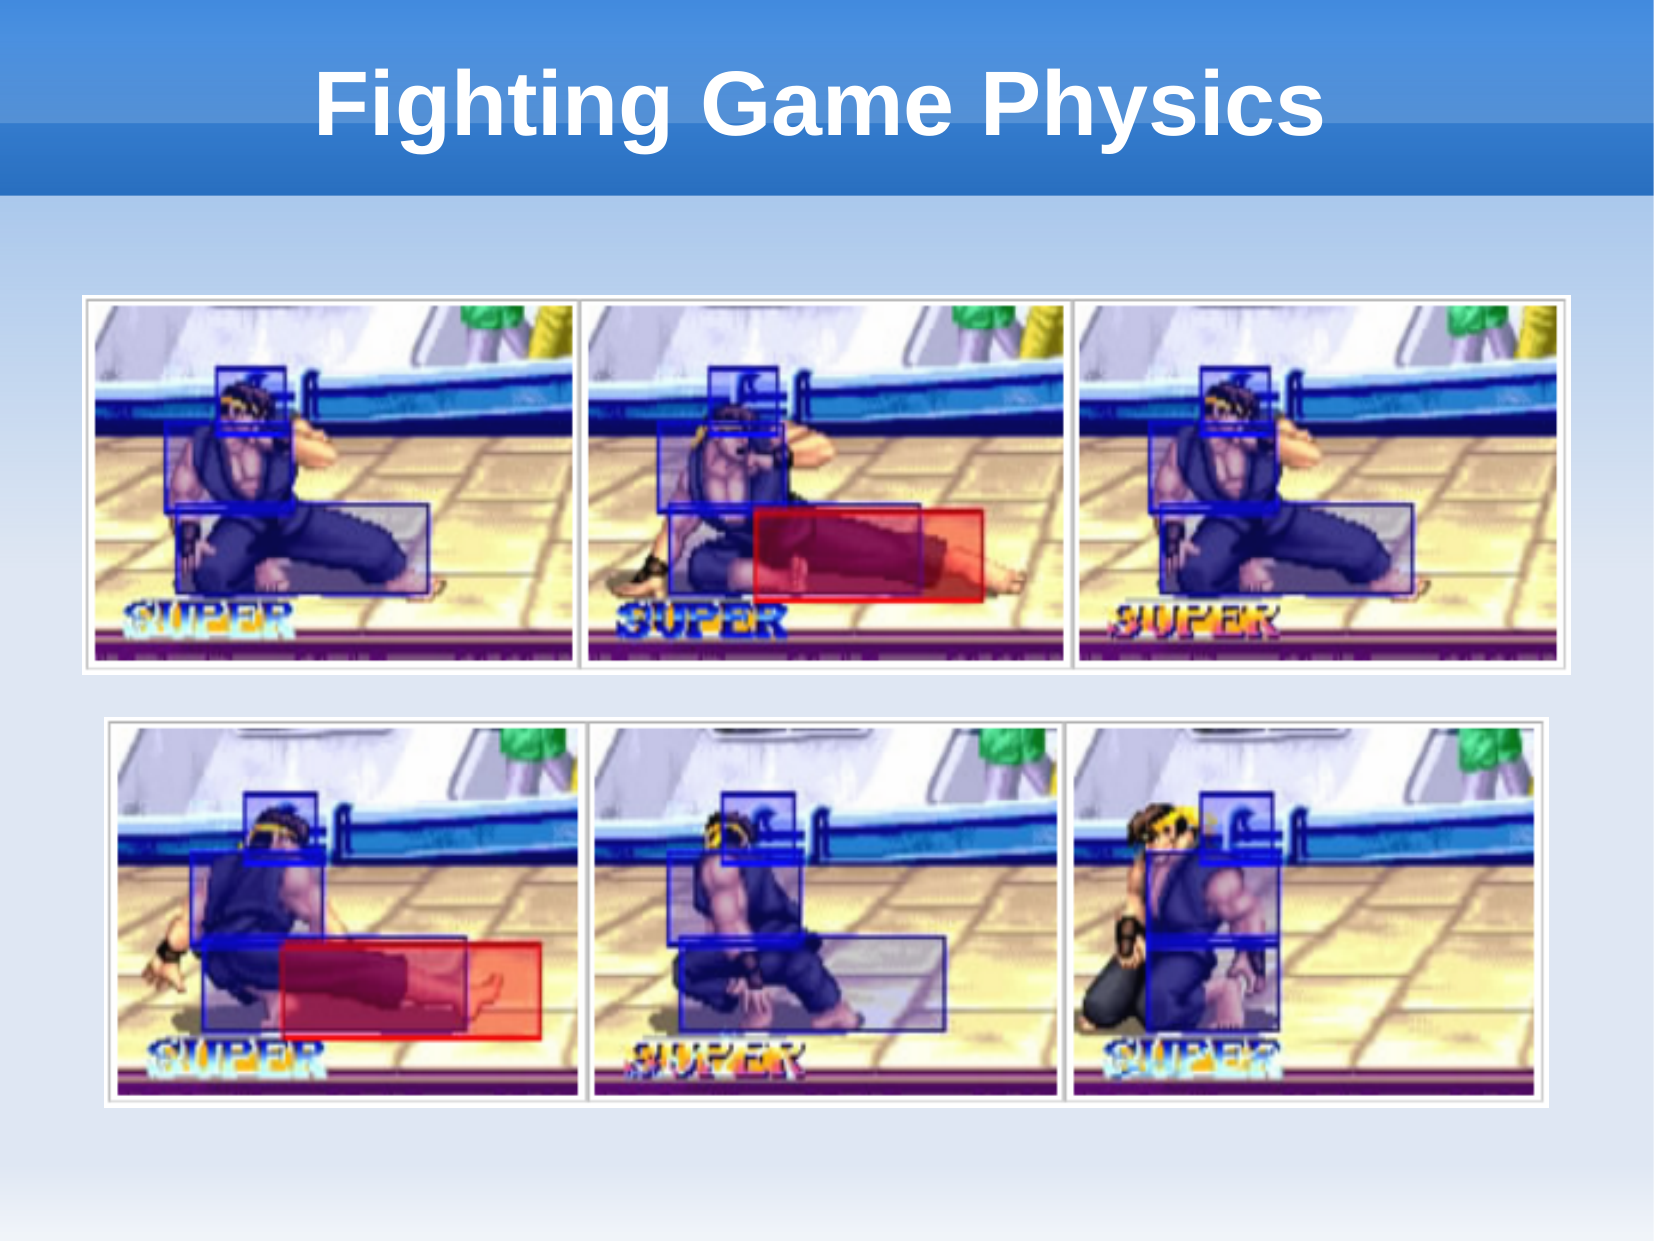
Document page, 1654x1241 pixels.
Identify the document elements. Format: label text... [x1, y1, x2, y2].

title Fighting Game Physics [76, 0, 1565, 208]
picture [0, 0, 1654, 1241]
